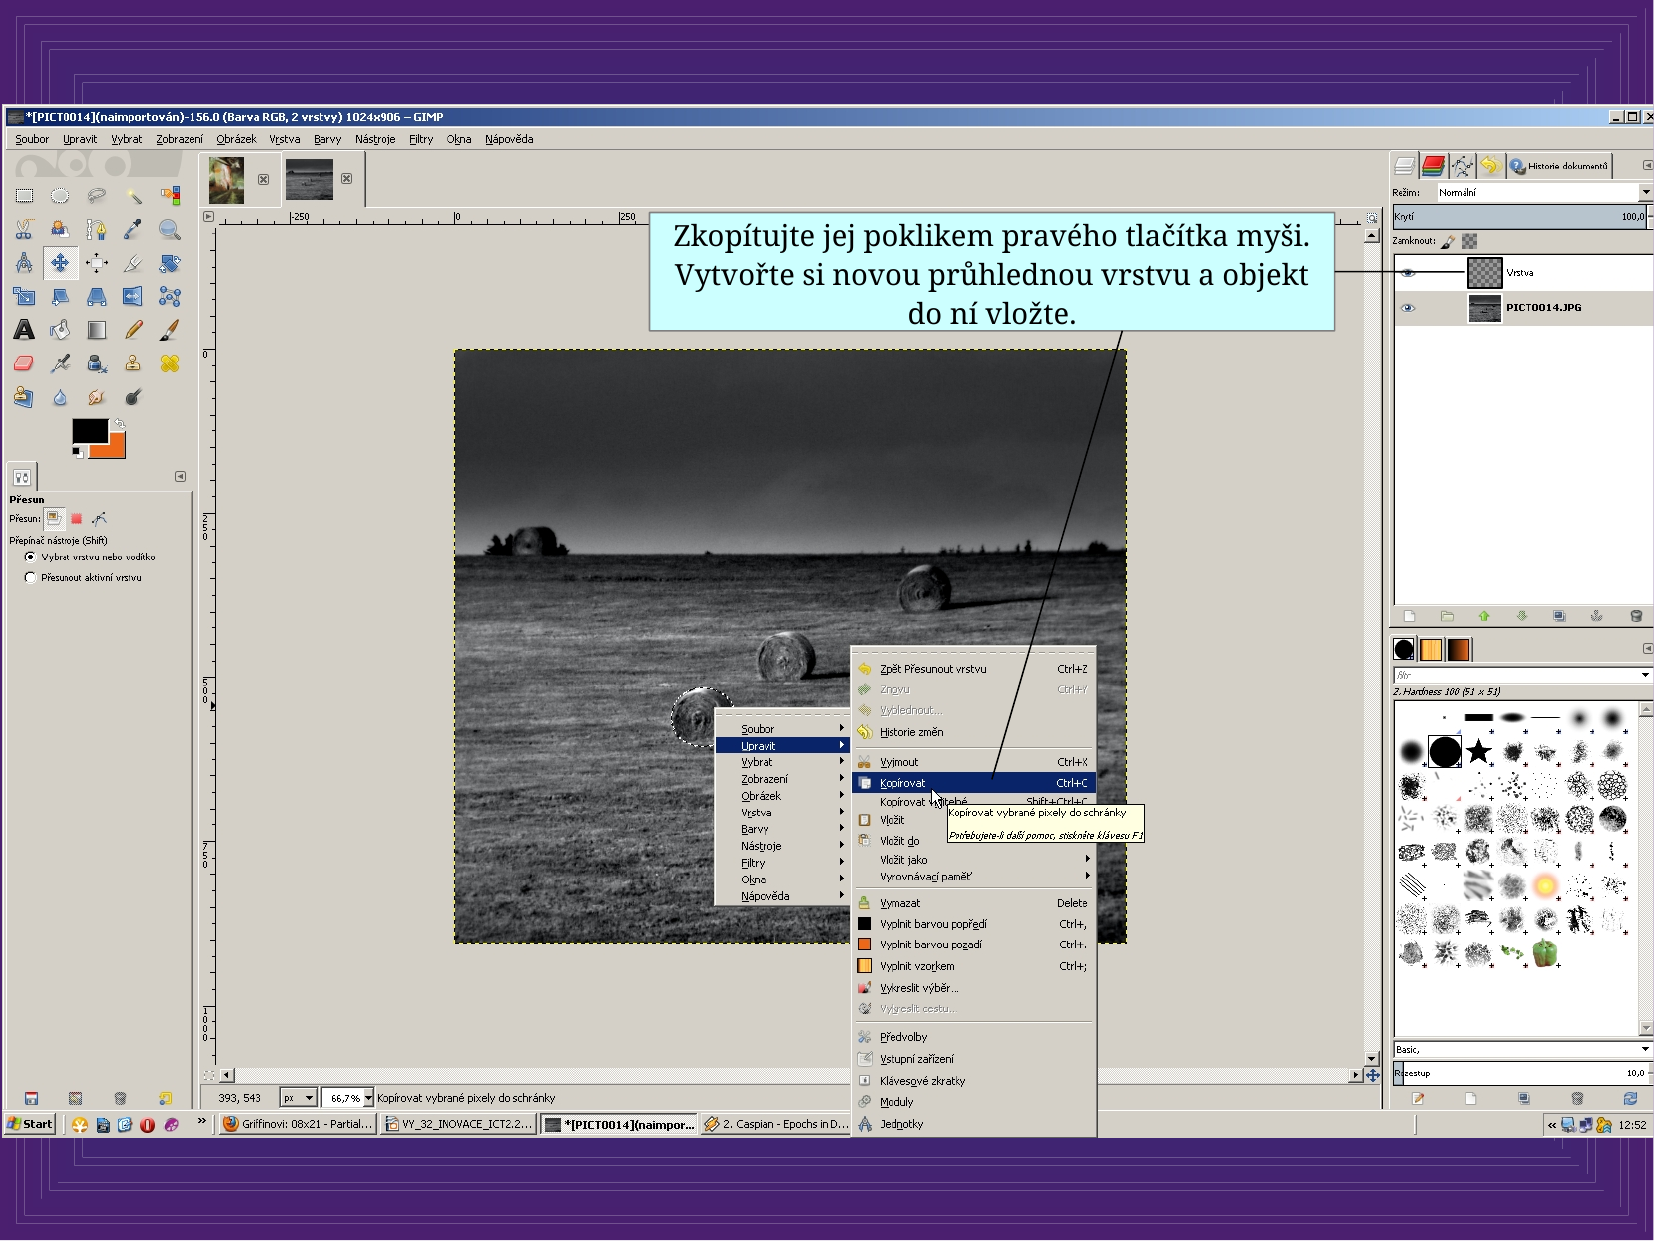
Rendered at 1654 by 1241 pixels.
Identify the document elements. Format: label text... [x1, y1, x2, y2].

text_box Zkopítujte jej poklikem pravého tlačítka myši. Vytvořte si novou průhlednou vrstvu a objekt do ní vložte. [649, 212, 1335, 331]
picture [2, 104, 1654, 1138]
